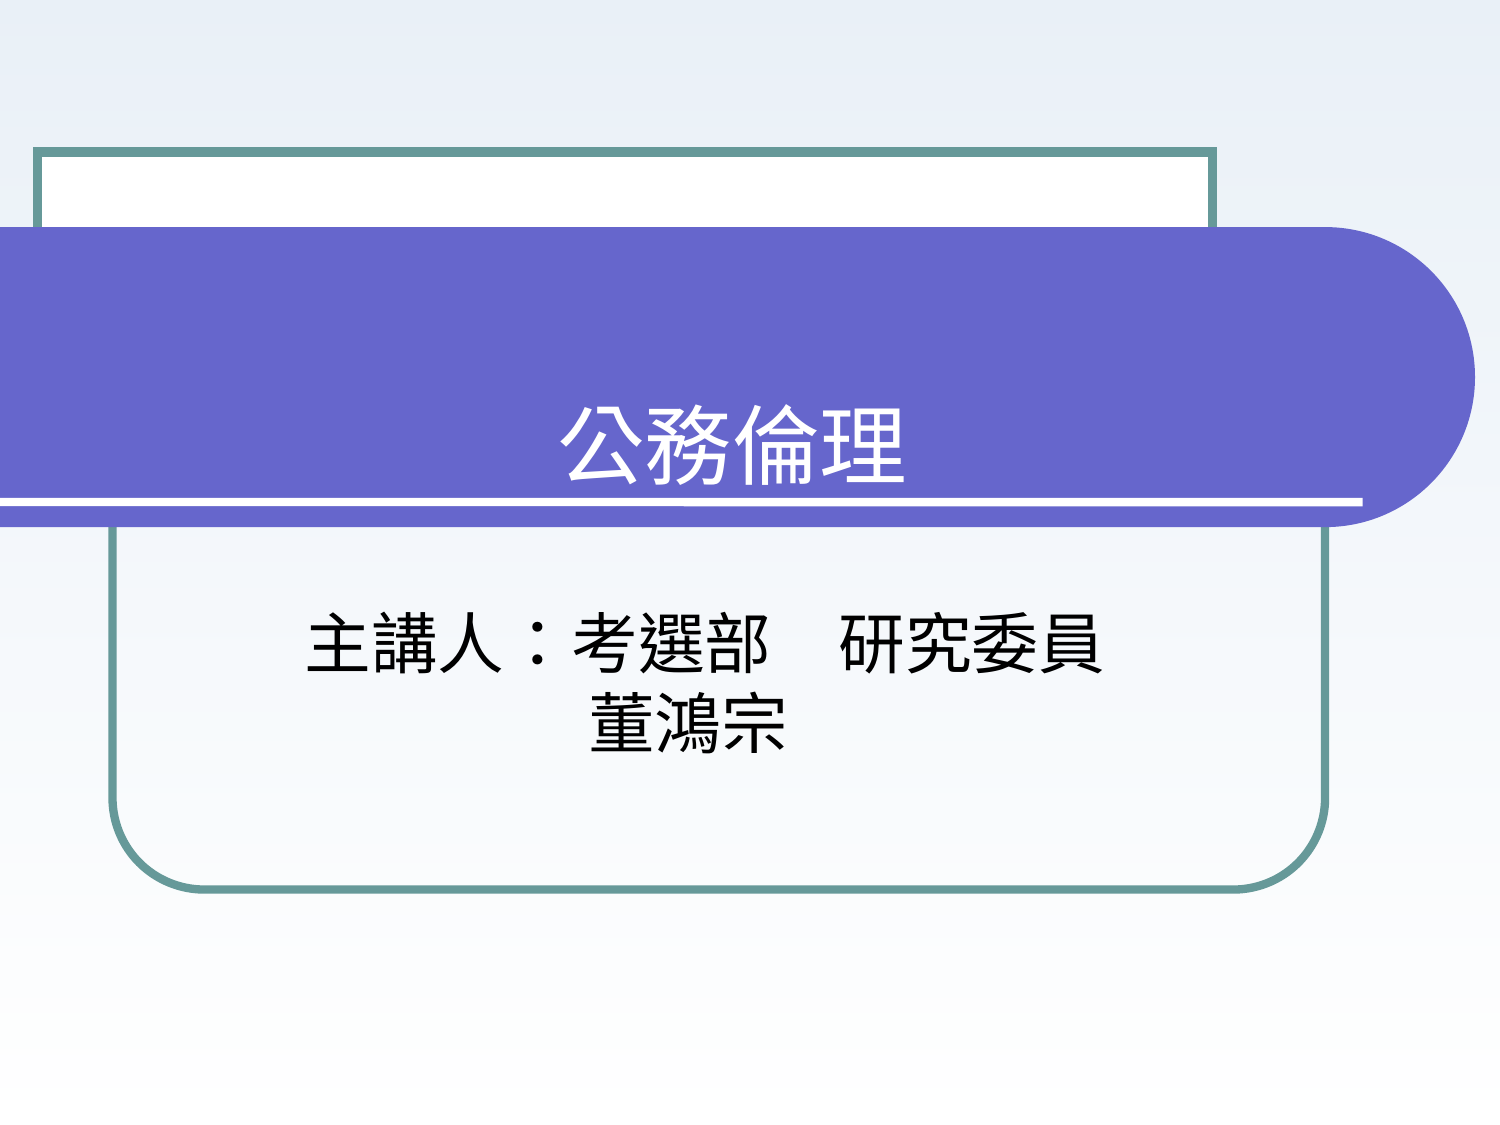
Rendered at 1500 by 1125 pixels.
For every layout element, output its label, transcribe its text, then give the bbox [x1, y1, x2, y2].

subtitle 主講人：考選部 研究委員 董鴻宗 [289, 609, 1134, 743]
title 公務倫理 [88, 278, 1377, 457]
